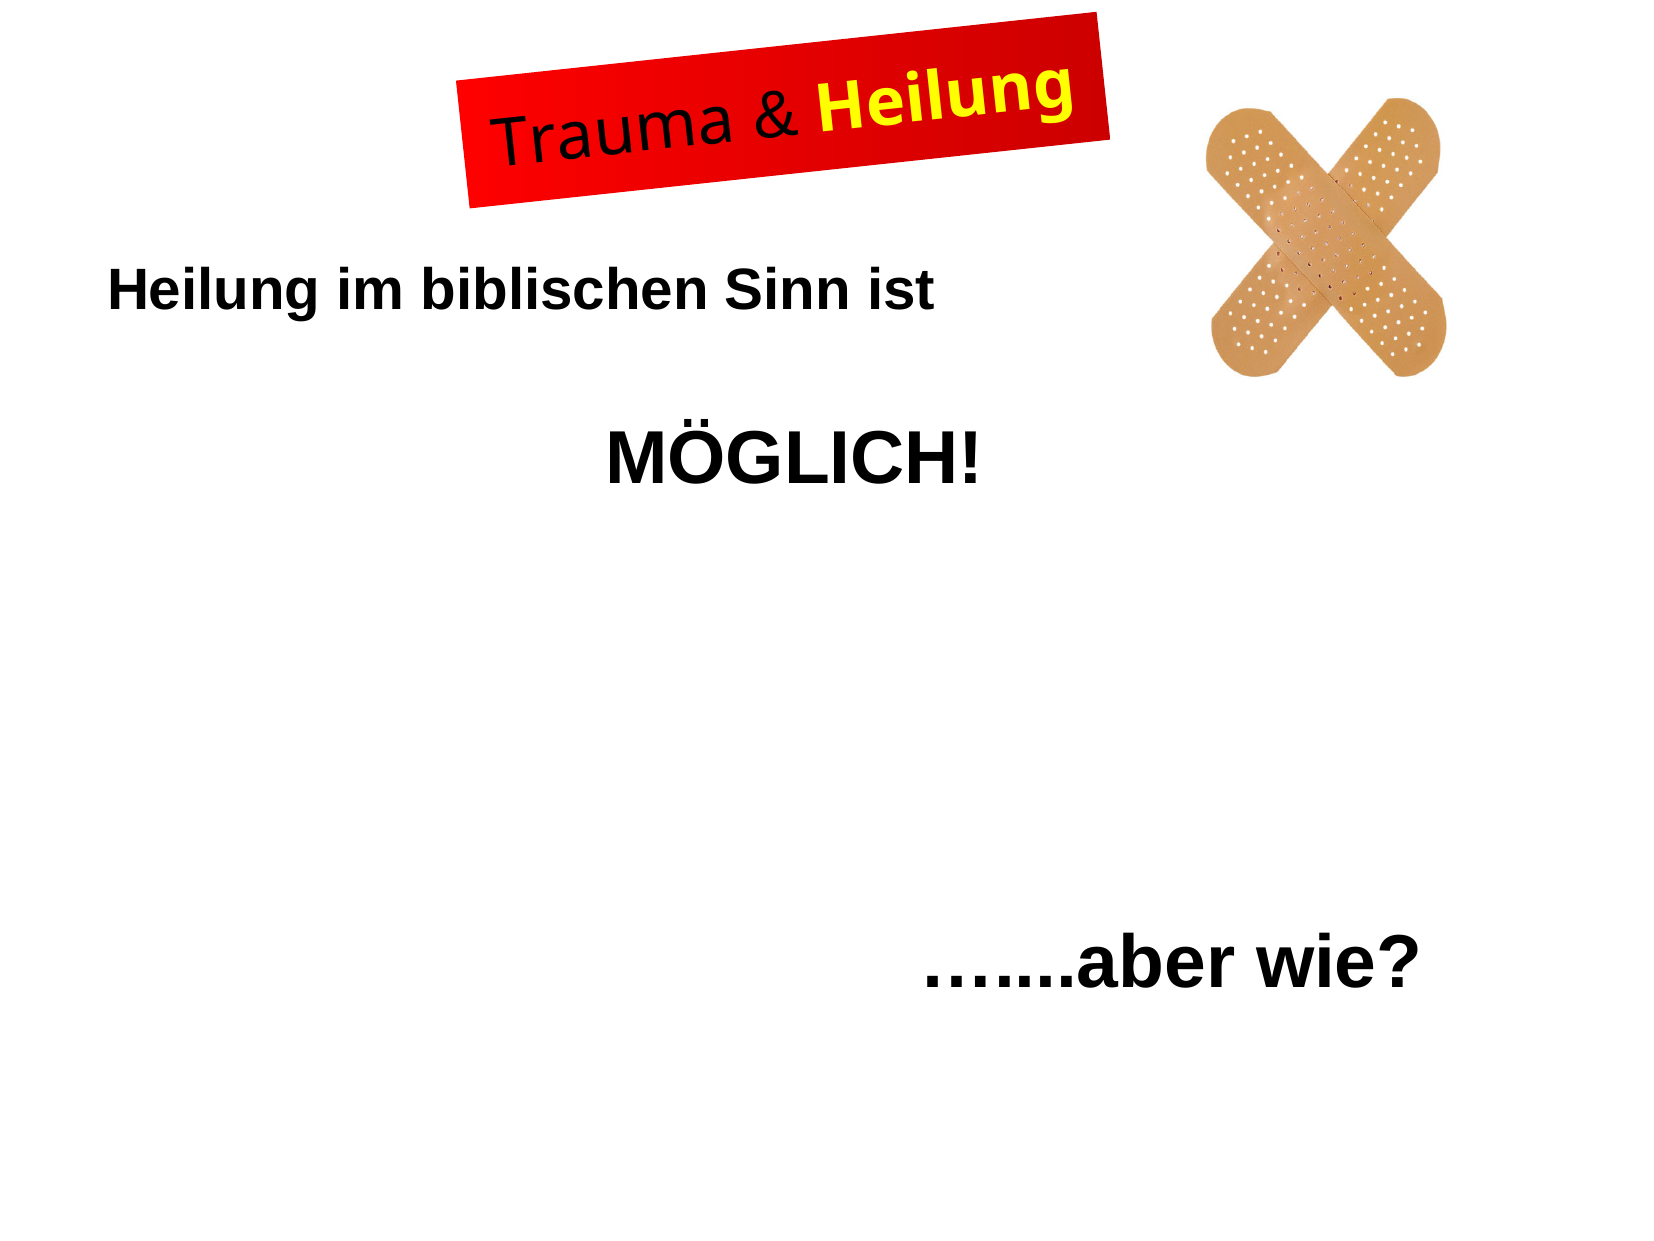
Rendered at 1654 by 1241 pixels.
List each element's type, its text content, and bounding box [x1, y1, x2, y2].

picture [1122, 47, 1536, 414]
title Trauma & Heilung [455, 11, 1111, 209]
text_box Heilung im biblischen Sinn ist MÖGLICH! …....aber wie? [92, 249, 1441, 1013]
